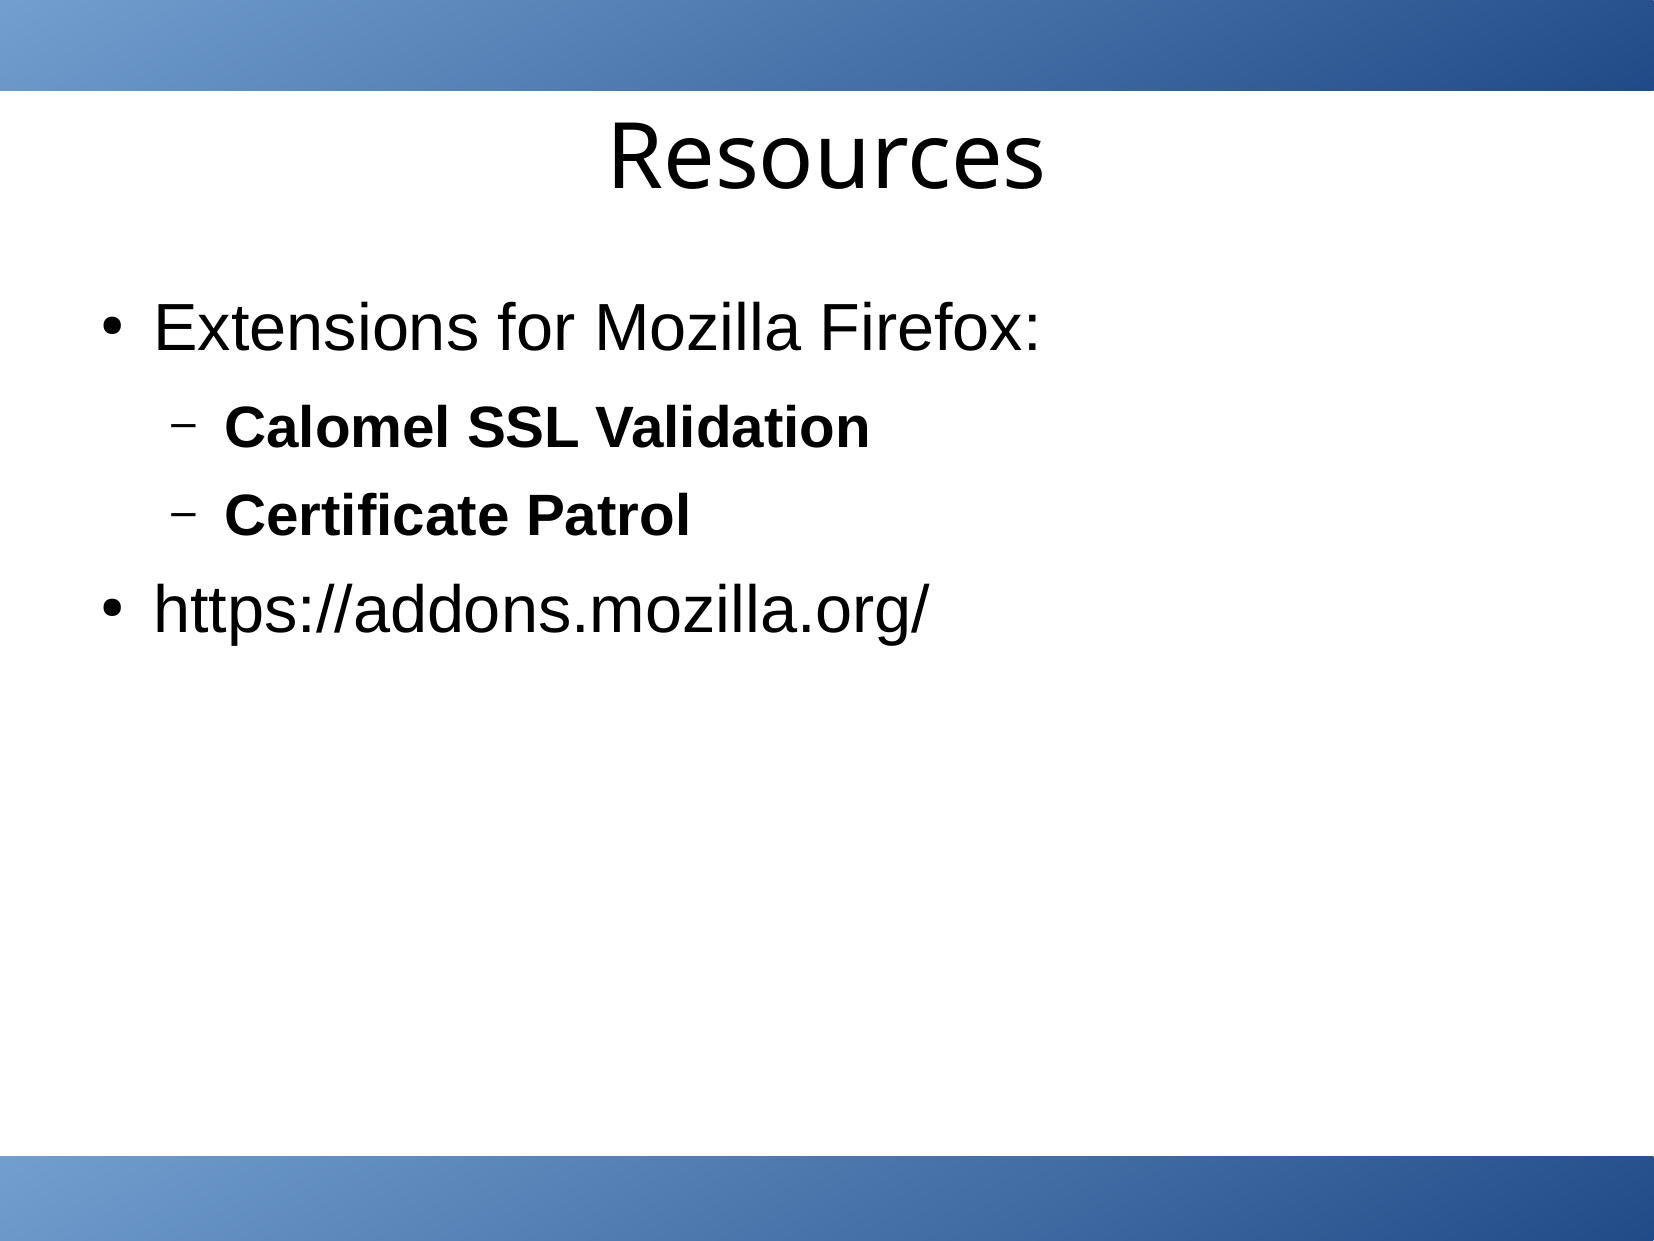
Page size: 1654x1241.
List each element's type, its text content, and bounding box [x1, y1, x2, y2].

title Resources [82, 49, 1571, 257]
list Extensions for Mozilla Firefox: Calomel SSL Validation Certificate Patrol https://addons.mozilla.org/ [82, 290, 1571, 1010]
